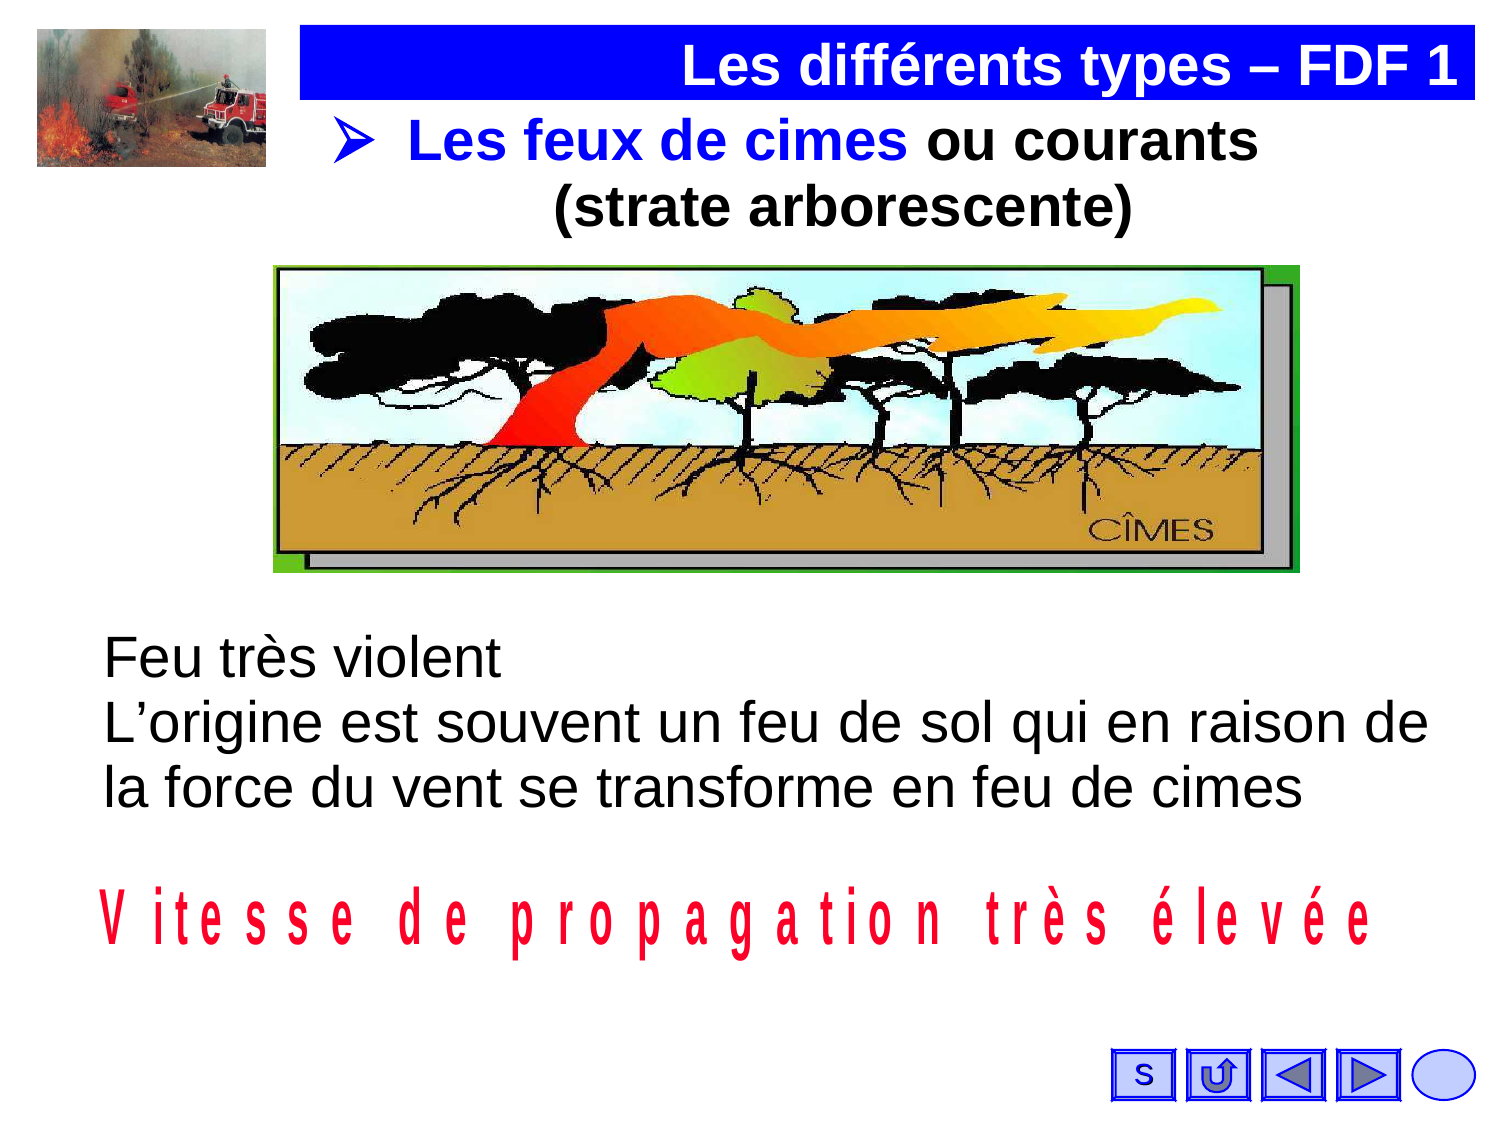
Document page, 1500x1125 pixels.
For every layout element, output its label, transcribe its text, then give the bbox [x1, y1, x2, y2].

picture [37, 29, 266, 167]
text_box [1412, 1049, 1476, 1101]
picture [273, 265, 1300, 573]
text_box Feu très violent L’origine est souvent un feu de sol qui en raison de la force du vent se transforme en feu de cimes [88, 617, 1447, 827]
text_box  Les feux de cimes ou courants (strate arborescente) [300, 100, 1324, 247]
text_box Les différents types – FDF 1 [299, 24, 1475, 100]
picture [59, 859, 1439, 975]
